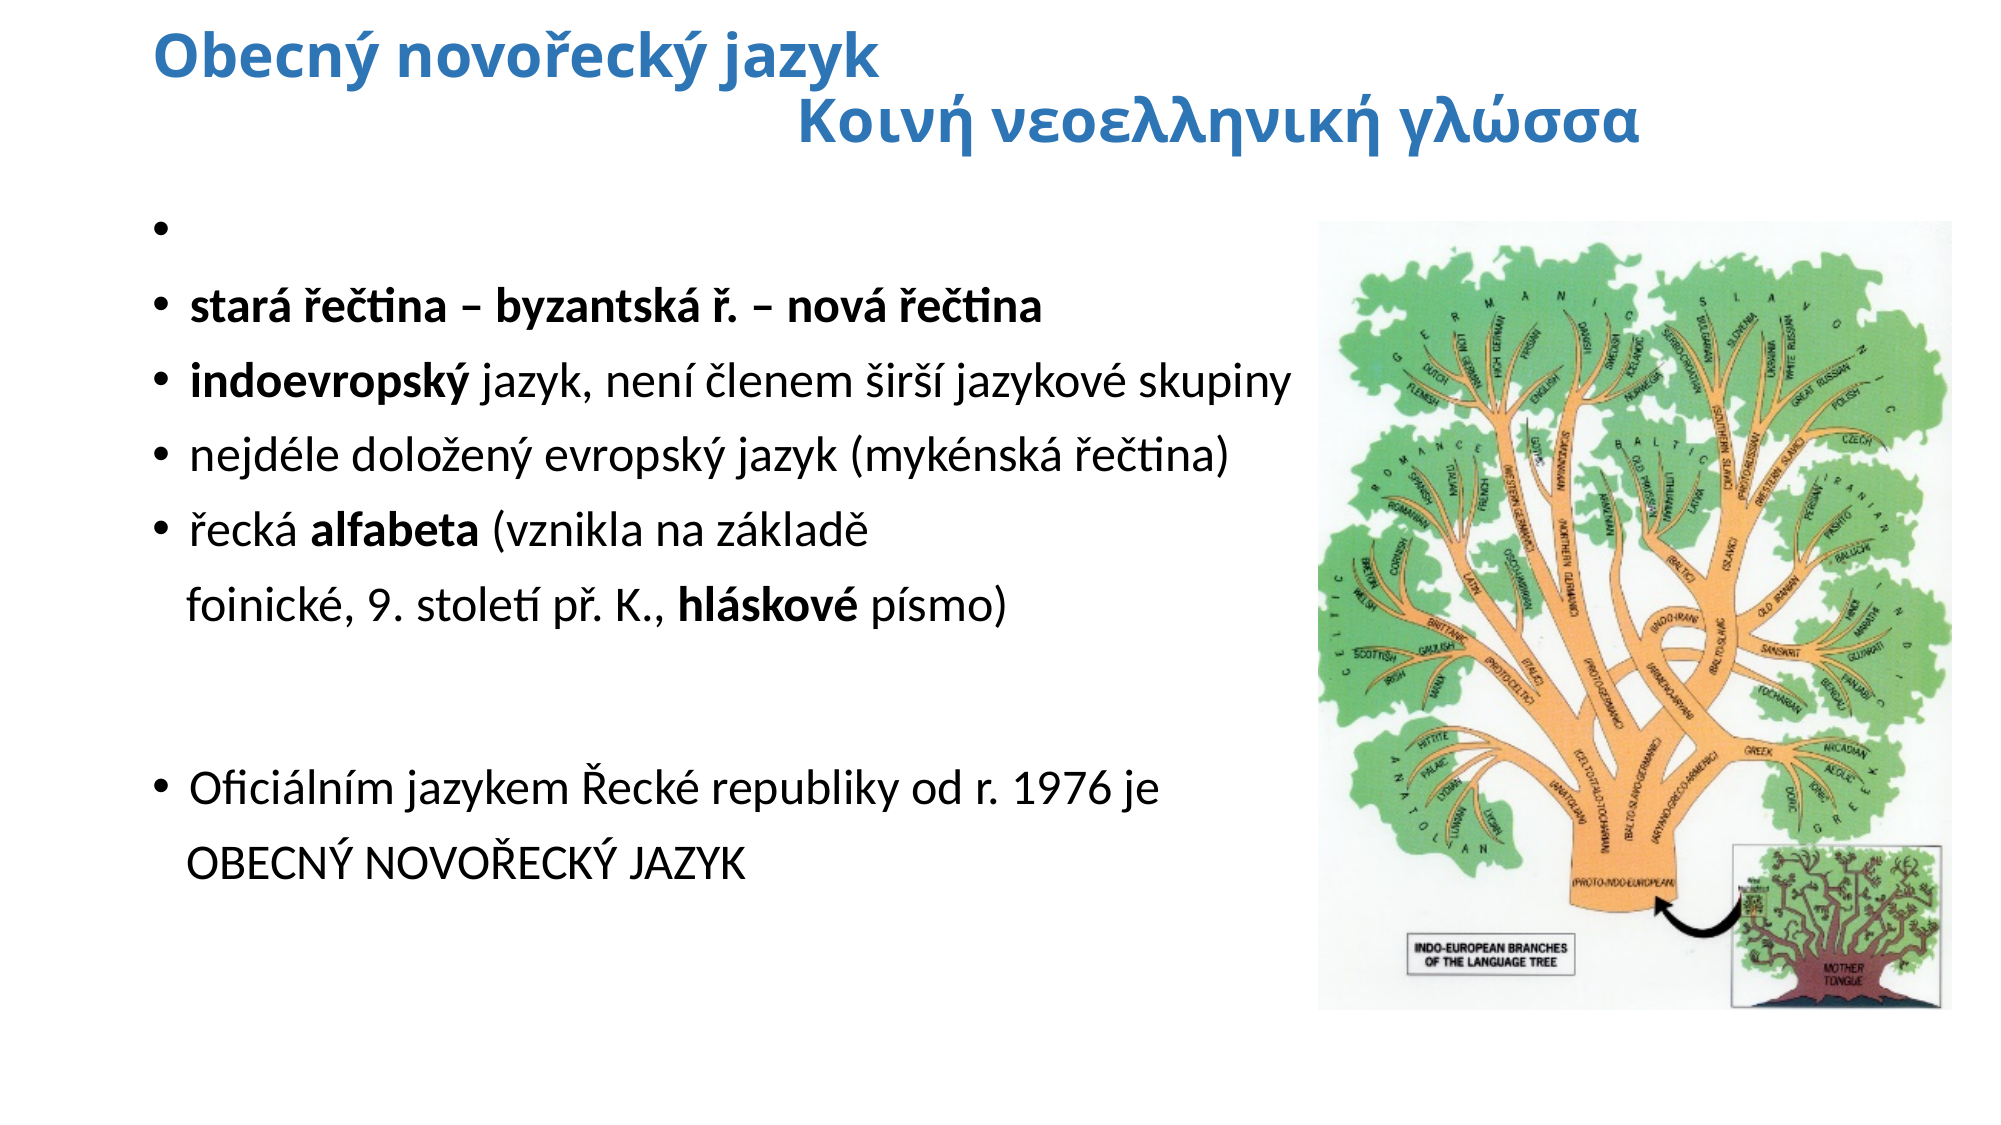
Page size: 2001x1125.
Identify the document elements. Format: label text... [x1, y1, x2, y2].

list stará řečtina – byzantská ř. – nová řečtina indoevropský jazyk, není členem širší jazykové skupiny nejdéle doložený evropský jazyk (mykénská řečtina) řecká alfabeta (vznikla na základě foinické, 9. století př. K., hláskové písmo) Oficiálním jazykem Řecké republiky od r. 1976 je OBECNÝ NOVOŘECKÝ JAZYK [137, 190, 1863, 1125]
title Οbecný novořecký jazyk Koινή νεοελληνική γλώσσα [137, 12, 1863, 169]
picture [1318, 221, 1952, 1010]
